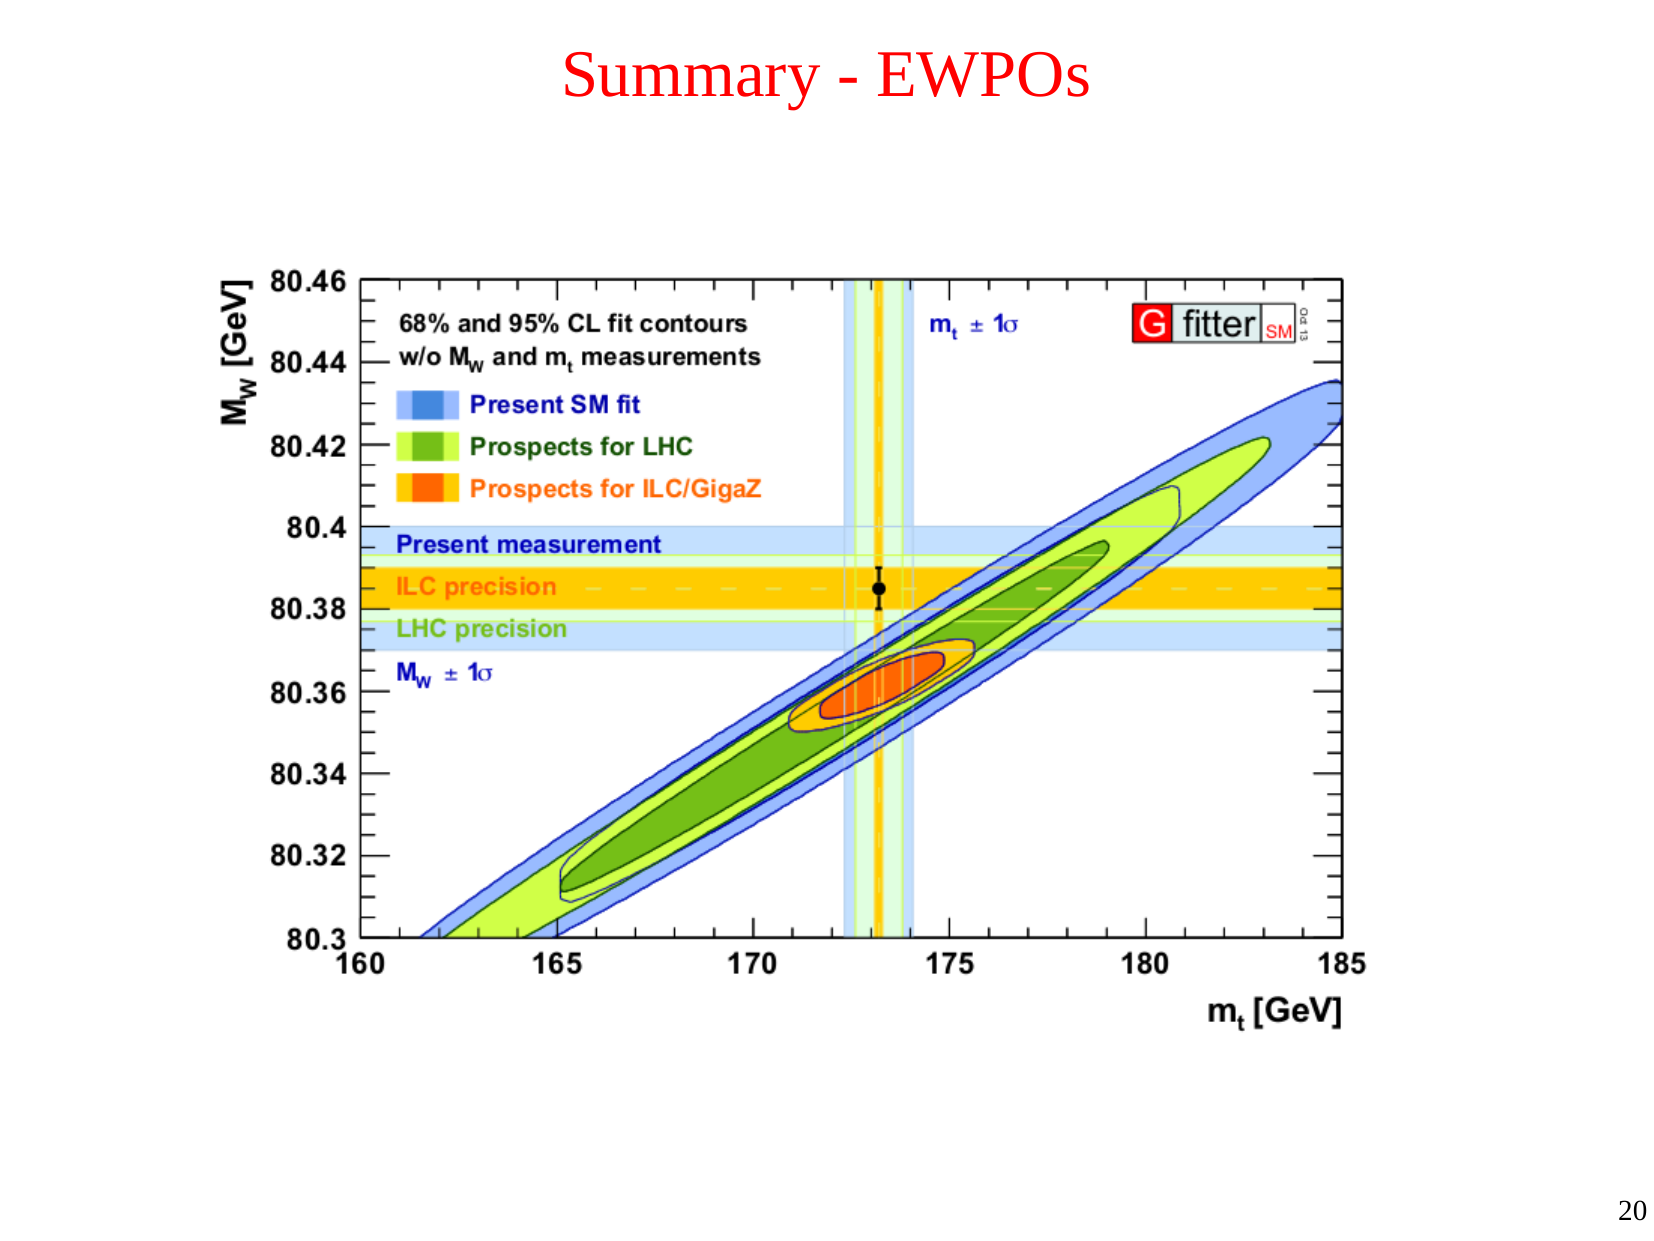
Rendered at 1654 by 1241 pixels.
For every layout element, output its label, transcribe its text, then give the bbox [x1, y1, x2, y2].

picture [219, 233, 1401, 1034]
title Summary - EWPOs [128, 5, 1541, 144]
